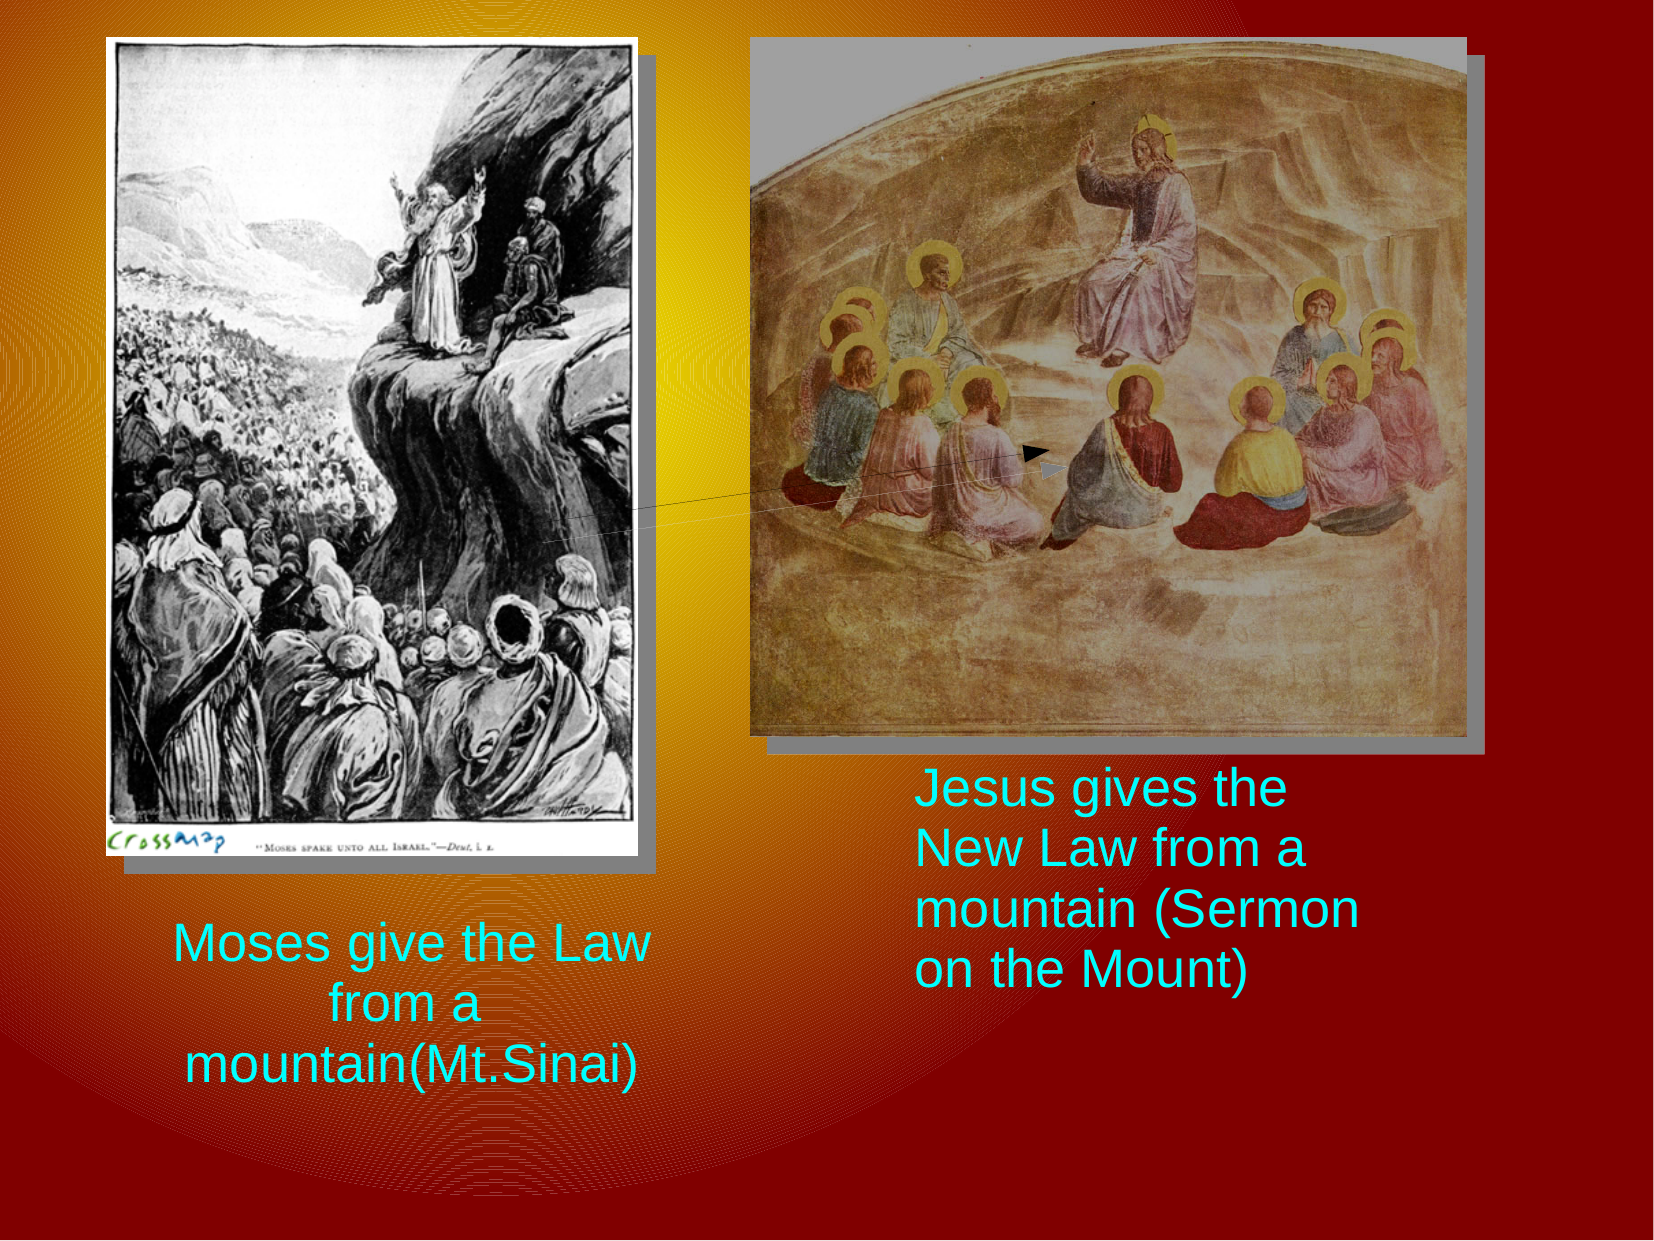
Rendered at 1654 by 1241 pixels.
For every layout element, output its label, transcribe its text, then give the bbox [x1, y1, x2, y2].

picture [750, 37, 1467, 737]
text_box Jesus gives the New Law from a mountain (Sermon on the Mount) [900, 750, 1426, 1007]
title Moses give the Law from a mountain(Mt.Sinai) [112, 862, 713, 1144]
picture [106, 37, 638, 856]
